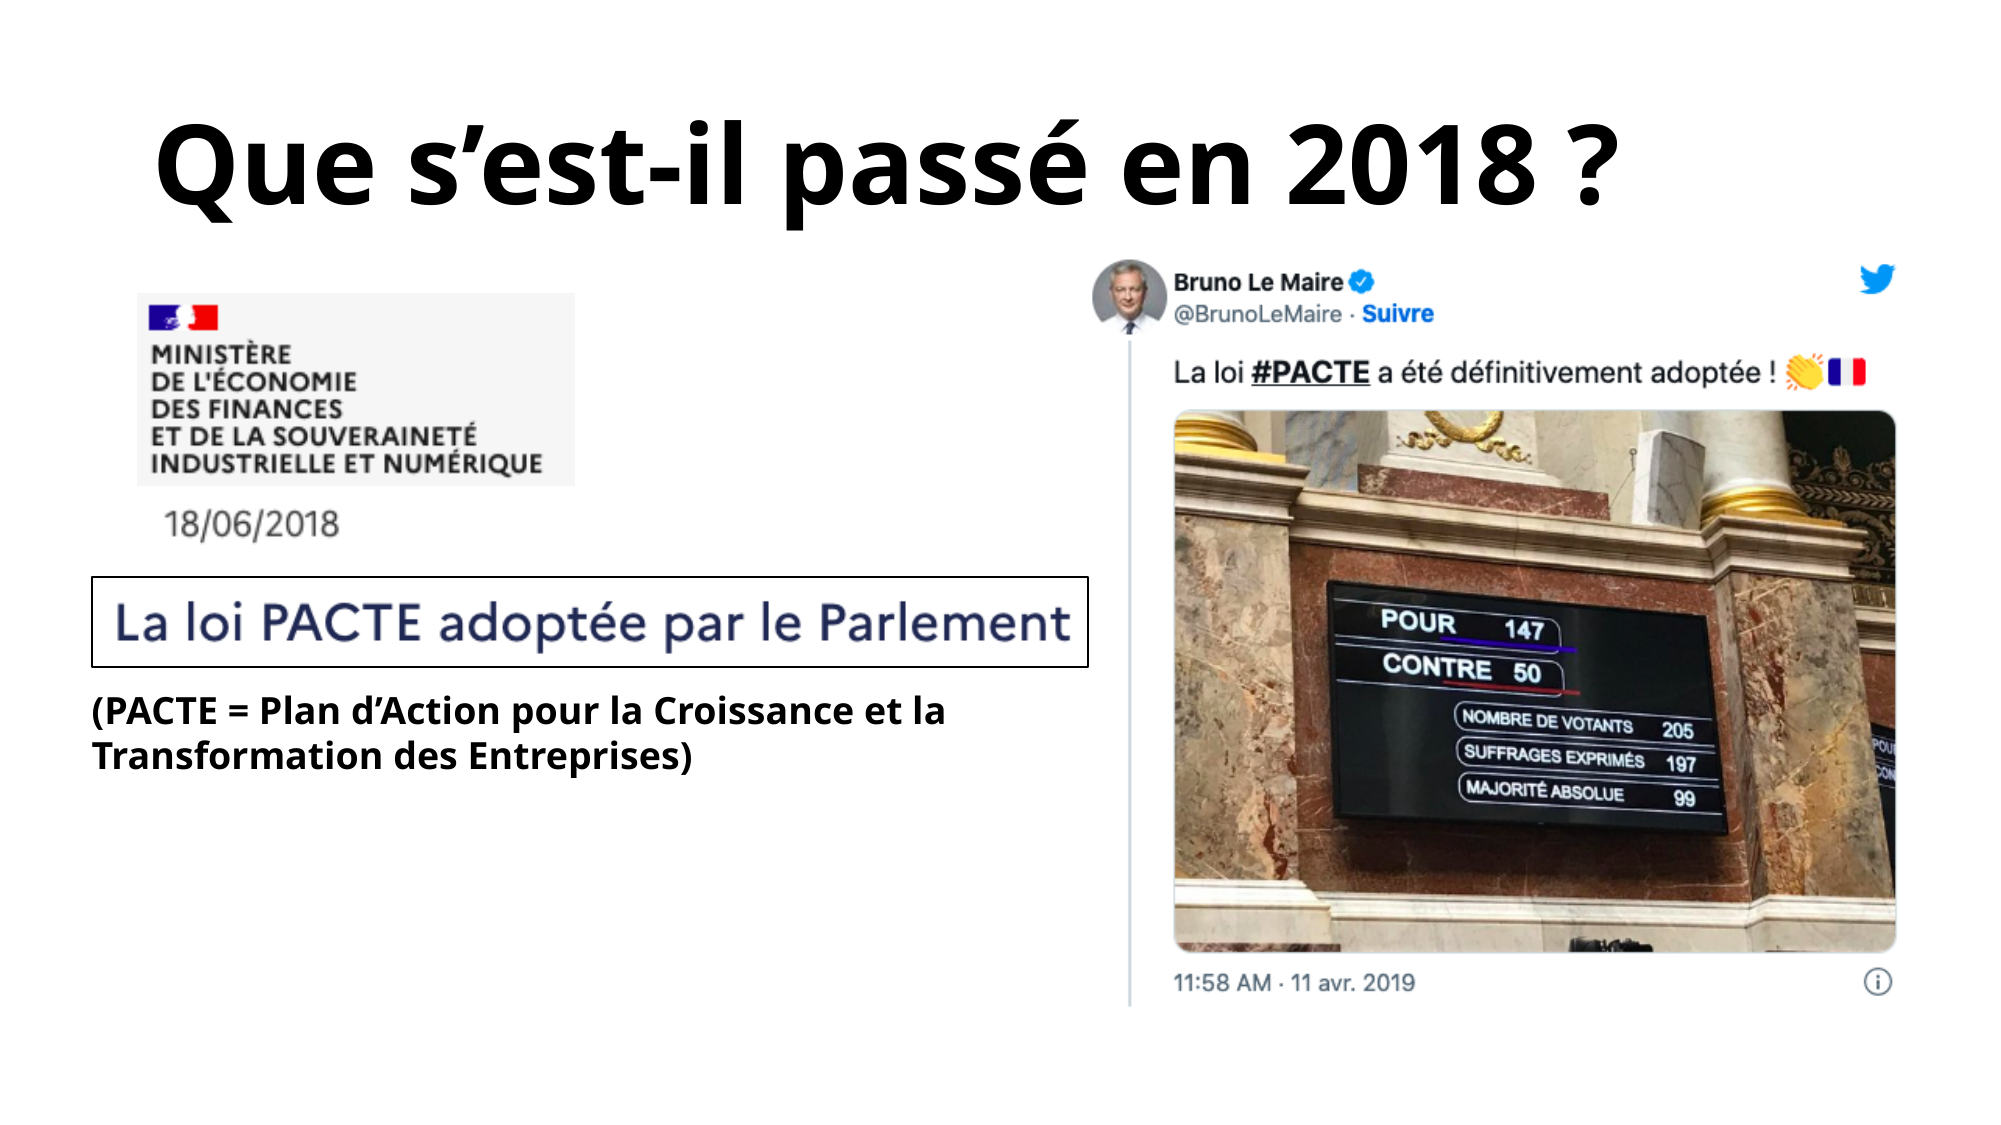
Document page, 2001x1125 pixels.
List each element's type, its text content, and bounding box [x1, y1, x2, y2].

picture [137, 293, 575, 486]
text_box (PACTE = Plan d’Action pour la Croissance et la Transformation des Entreprises) [76, 679, 1077, 785]
title Que s’est-il passé en 2018 ? [137, 59, 1863, 278]
picture [157, 501, 356, 562]
picture [92, 577, 1088, 667]
picture [1077, 249, 1908, 1010]
